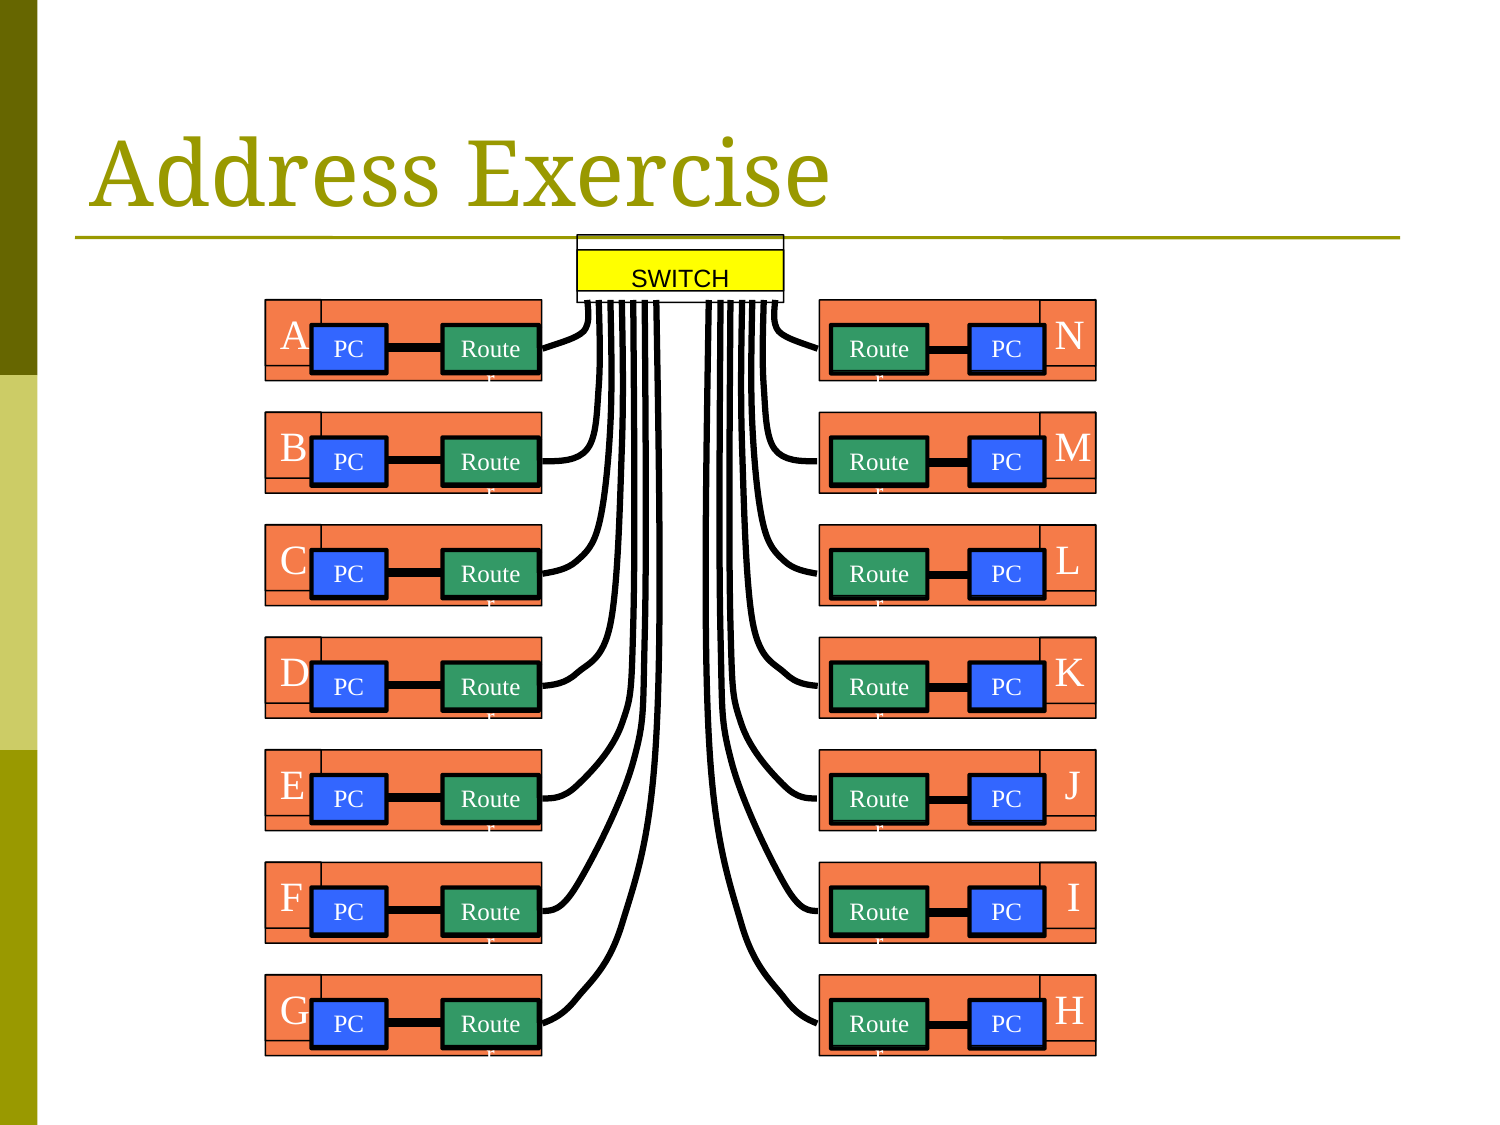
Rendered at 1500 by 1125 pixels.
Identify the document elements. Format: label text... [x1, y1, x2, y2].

text_box [265, 577, 442, 606]
text_box [322, 749, 542, 831]
text_box [819, 974, 1039, 1056]
text_box L [1039, 525, 1096, 591]
text_box A [265, 299, 322, 366]
text_box Router [830, 999, 928, 1076]
text_box PC [311, 437, 387, 483]
text_box [928, 917, 1096, 944]
text_box PC [311, 999, 387, 1046]
text_box K [1039, 637, 1096, 703]
text_box D [265, 637, 322, 703]
text_box C [265, 524, 322, 591]
text_box PC [969, 662, 1045, 708]
text_box PC [311, 774, 387, 821]
text_box PC [969, 324, 1045, 371]
text_box Router [442, 887, 539, 963]
text_box [322, 524, 542, 606]
text_box PC [311, 324, 387, 371]
text_box Router [830, 887, 928, 963]
text_box [265, 802, 442, 831]
text_box [928, 354, 1096, 381]
text_box [265, 1027, 442, 1056]
text_box [322, 299, 542, 381]
text_box [819, 637, 1039, 719]
text_box [819, 524, 1039, 606]
text_box Router [830, 662, 928, 738]
text_box N [1039, 299, 1096, 366]
text_box G [265, 974, 322, 1041]
text_box Router [442, 774, 539, 851]
text_box [928, 467, 1096, 494]
text_box [322, 412, 542, 494]
text_box Router [830, 437, 928, 513]
text_box E [265, 749, 322, 816]
text_box Router [442, 999, 539, 1076]
text_box F [265, 862, 322, 928]
text_box Router [830, 324, 928, 401]
text_box Router [830, 774, 928, 851]
text_box I [1039, 862, 1096, 928]
text_box H [1039, 975, 1096, 1041]
text_box Router [442, 662, 539, 738]
text_box Router [442, 549, 539, 626]
text_box [819, 749, 1039, 831]
text_box [322, 974, 542, 1056]
title Address Exercise [75, 45, 1426, 233]
text_box PC [969, 887, 1045, 933]
text_box [928, 1029, 1096, 1056]
text_box [265, 689, 442, 719]
text_box PC [969, 549, 1045, 596]
text_box PC [969, 999, 1045, 1046]
text_box [928, 692, 1096, 719]
text_box [265, 352, 442, 381]
text_box [819, 862, 1039, 944]
text_box SWITCH [577, 235, 784, 301]
text_box B [265, 412, 322, 478]
text_box [322, 862, 542, 944]
text_box [819, 299, 1039, 381]
text_box [322, 637, 542, 719]
text_box PC [311, 549, 387, 596]
text_box [265, 914, 442, 944]
text_box PC [969, 774, 1045, 821]
text_box [928, 579, 1096, 606]
text_box PC [311, 887, 387, 933]
text_box PC [969, 437, 1045, 483]
text_box [265, 464, 442, 494]
text_box M [1039, 412, 1096, 478]
text_box Router [830, 549, 928, 626]
text_box PC [311, 662, 387, 708]
text_box Router [442, 437, 539, 513]
text_box Router [442, 324, 539, 401]
text_box [819, 412, 1039, 494]
text_box [928, 804, 1096, 831]
text_box J [1039, 750, 1096, 816]
